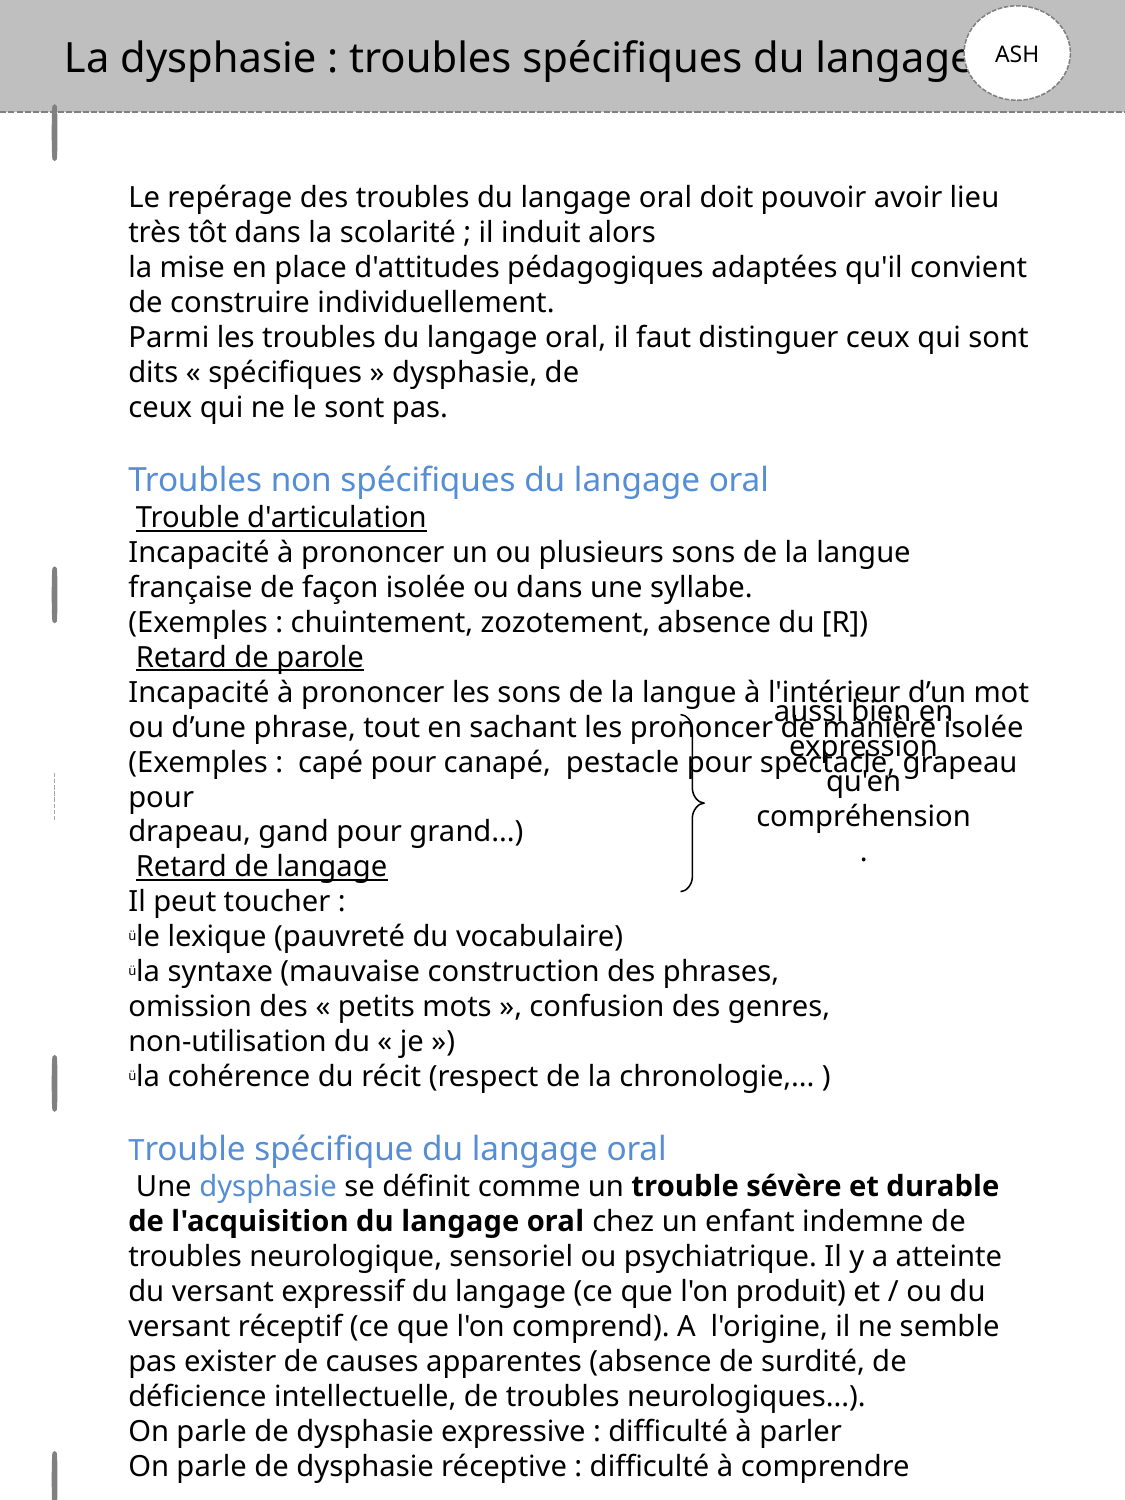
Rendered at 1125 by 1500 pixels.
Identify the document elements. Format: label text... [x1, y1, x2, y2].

text_box aussi bien en expression qu'en compréhension. [739, 726, 988, 833]
text_box Le repérage des troubles du langage oral doit pouvoir avoir lieu très tôt dans la scolarité ; il induit alors la mise en place d'attitudes pédagogiques adaptées qu'il convient de construire individuellement. Parmi les troubles du langage oral, il faut distinguer ceux qui sont dits « spécifiques » dysphasie, de ceux qui ne le sont pas. Troubles non spécifiques du langage oral Trouble d'articulation Incapacité à prononcer un ou plusieurs sons de la langue française de façon isolée ou dans une syllabe. (Exemples : chuintement, zozotement, absence du [R]) Retard de parole Incapacité à prononcer les sons de la langue à l'intérieur d’un mot ou d’une phrase, tout en sachant les prononcer de manière isolée (Exemples : capé pour canapé, pestacle pour spectacle, grapeau pour drapeau, gand pour grand...) Retard de langage Il peut toucher : le lexique (pauvreté du vocabulaire) la syntaxe (mauvaise construction des phrases, omission des « petits mots », confusion des genres, non-utilisation du « je ») la cohérence du récit (respect de la chronologie,... ) Trouble spécifique du langage oral Une dysphasie se définit comme un trouble sévère et durable de l'acquisition du langage oral chez un enfant indemne de troubles neurologique, sensoriel ou psychiatrique. Il y a atteinte du versant expressif du langage (ce que l'on produit) et / ou du versant réceptif (ce que l'on comprend). A l'origine, il ne semble pas exister de causes apparentes (absence de surdité, de déficience intellectuelle, de troubles neurologiques...). On parle de dysphasie expressive : difficulté à parler On parle de dysphasie réceptive : difficulté à comprendre [113, 171, 1047, 1490]
text_box ASH [964, 5, 1071, 101]
text_box La dysphasie : troubles spécifiques du langage oral [0, 0, 1125, 113]
